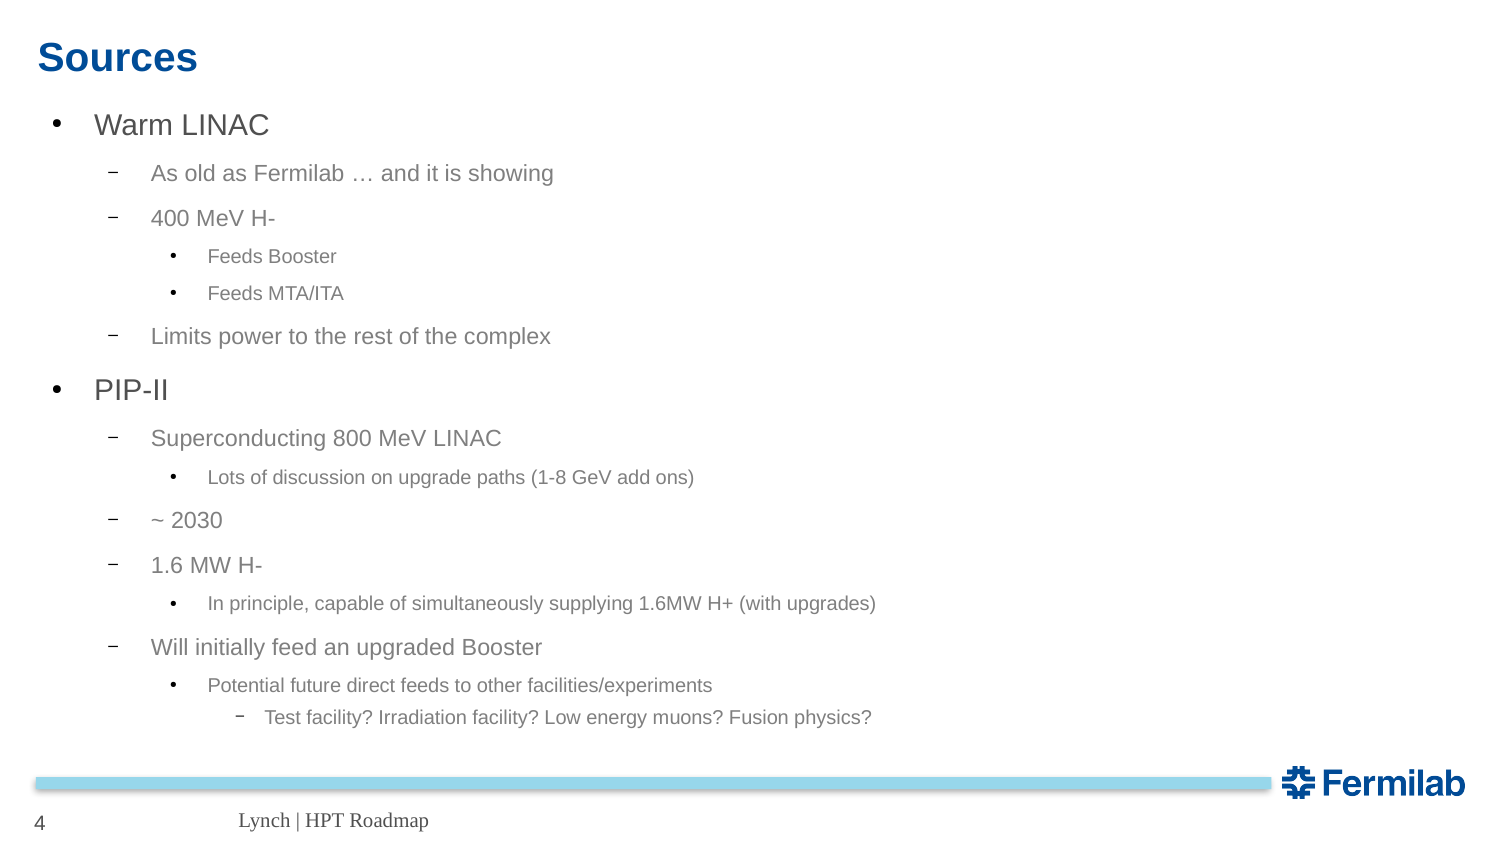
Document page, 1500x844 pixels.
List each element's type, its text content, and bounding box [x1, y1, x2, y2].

list Warm LINAC As old as Fermilab … and it is showing 400 MeV H- Feeds Booster Feeds MTA/ITA Limits power to the rest of the complex PIP-II Superconducting 800 MeV LINAC Lots of discussion on upgrade paths (1-8 GeV add ons) ~ 2030 1.6 MW H- In principle, capable of simultaneously supplying 1.6MW H+ (with upgrades) Will initially feed an upgraded Booster Potential future direct feeds to other facilities/experiments Test facility? Irradiation facility? Low energy muons? Fusion physics? [37, 107, 1461, 731]
title Sources [37, 30, 1463, 84]
picture [1282, 766, 1465, 799]
